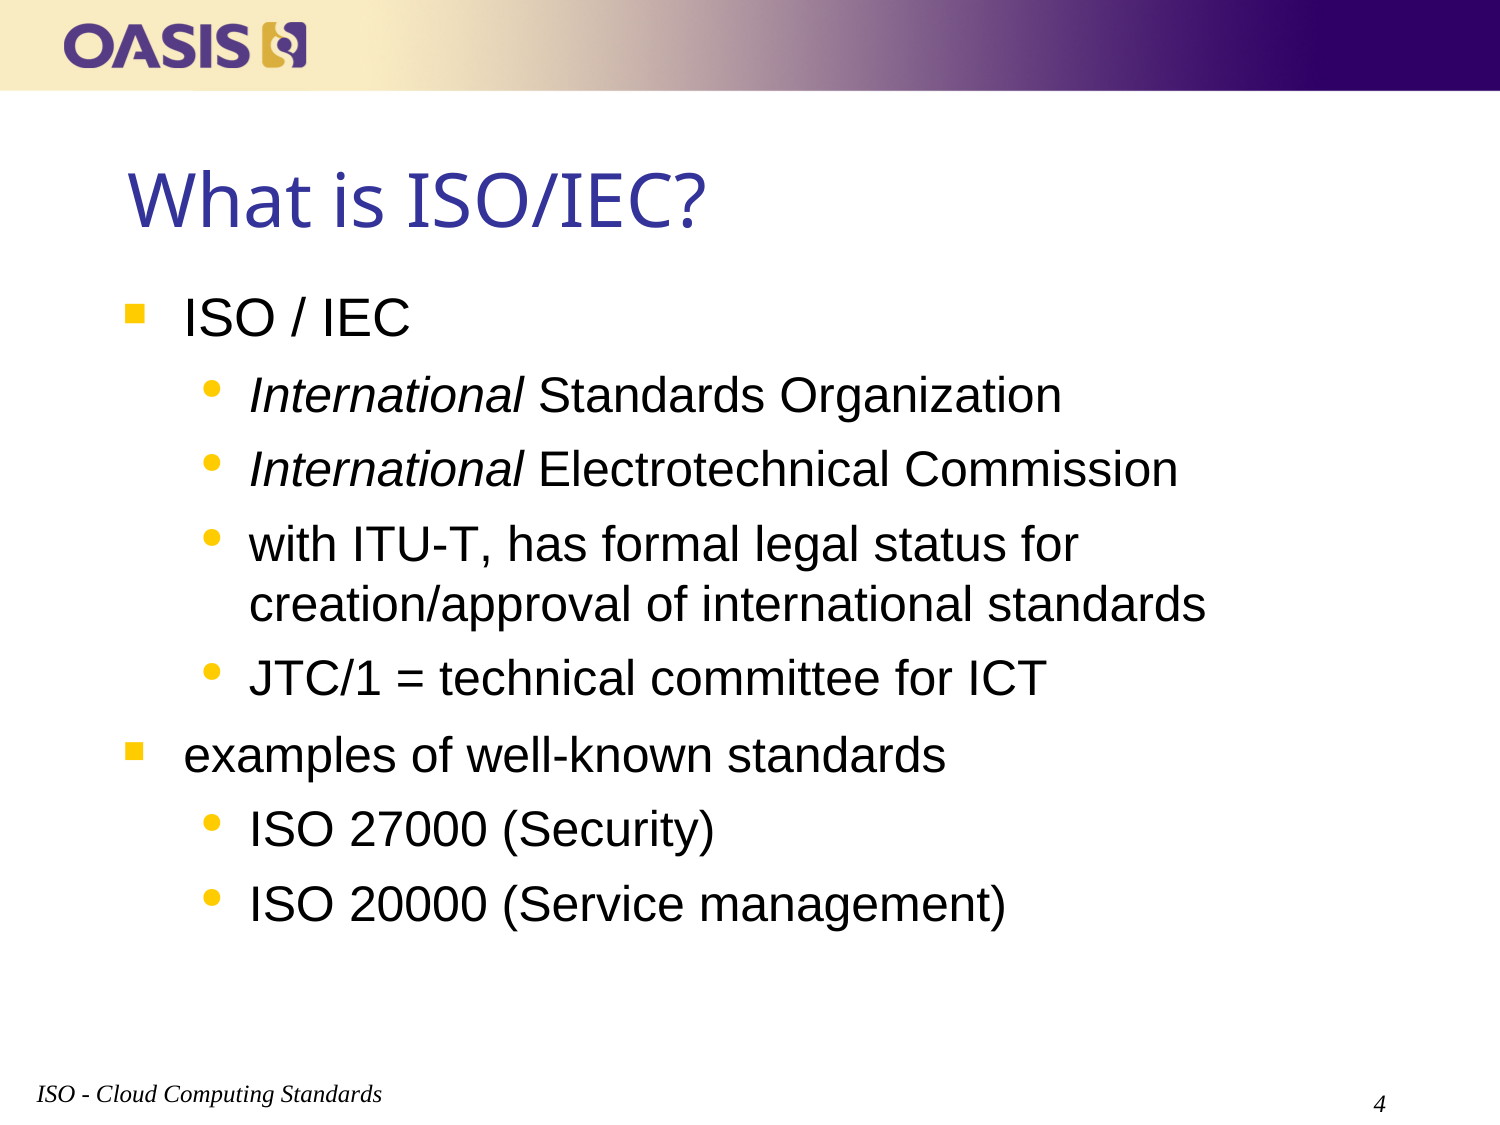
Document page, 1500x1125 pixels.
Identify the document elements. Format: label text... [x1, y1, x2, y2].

title What is ISO/IEC? [112, 90, 1263, 250]
picture [0, 0, 1500, 1125]
list ISO / IEC International Standards Organization International Electrotechnical Commission with ITU-T, has formal legal status for creation/approval of international standards JTC/1 = technical committee for ICT examples of well-known standards ISO 27000 (Security) ISO 20000 (Service management) [112, 275, 1288, 1047]
